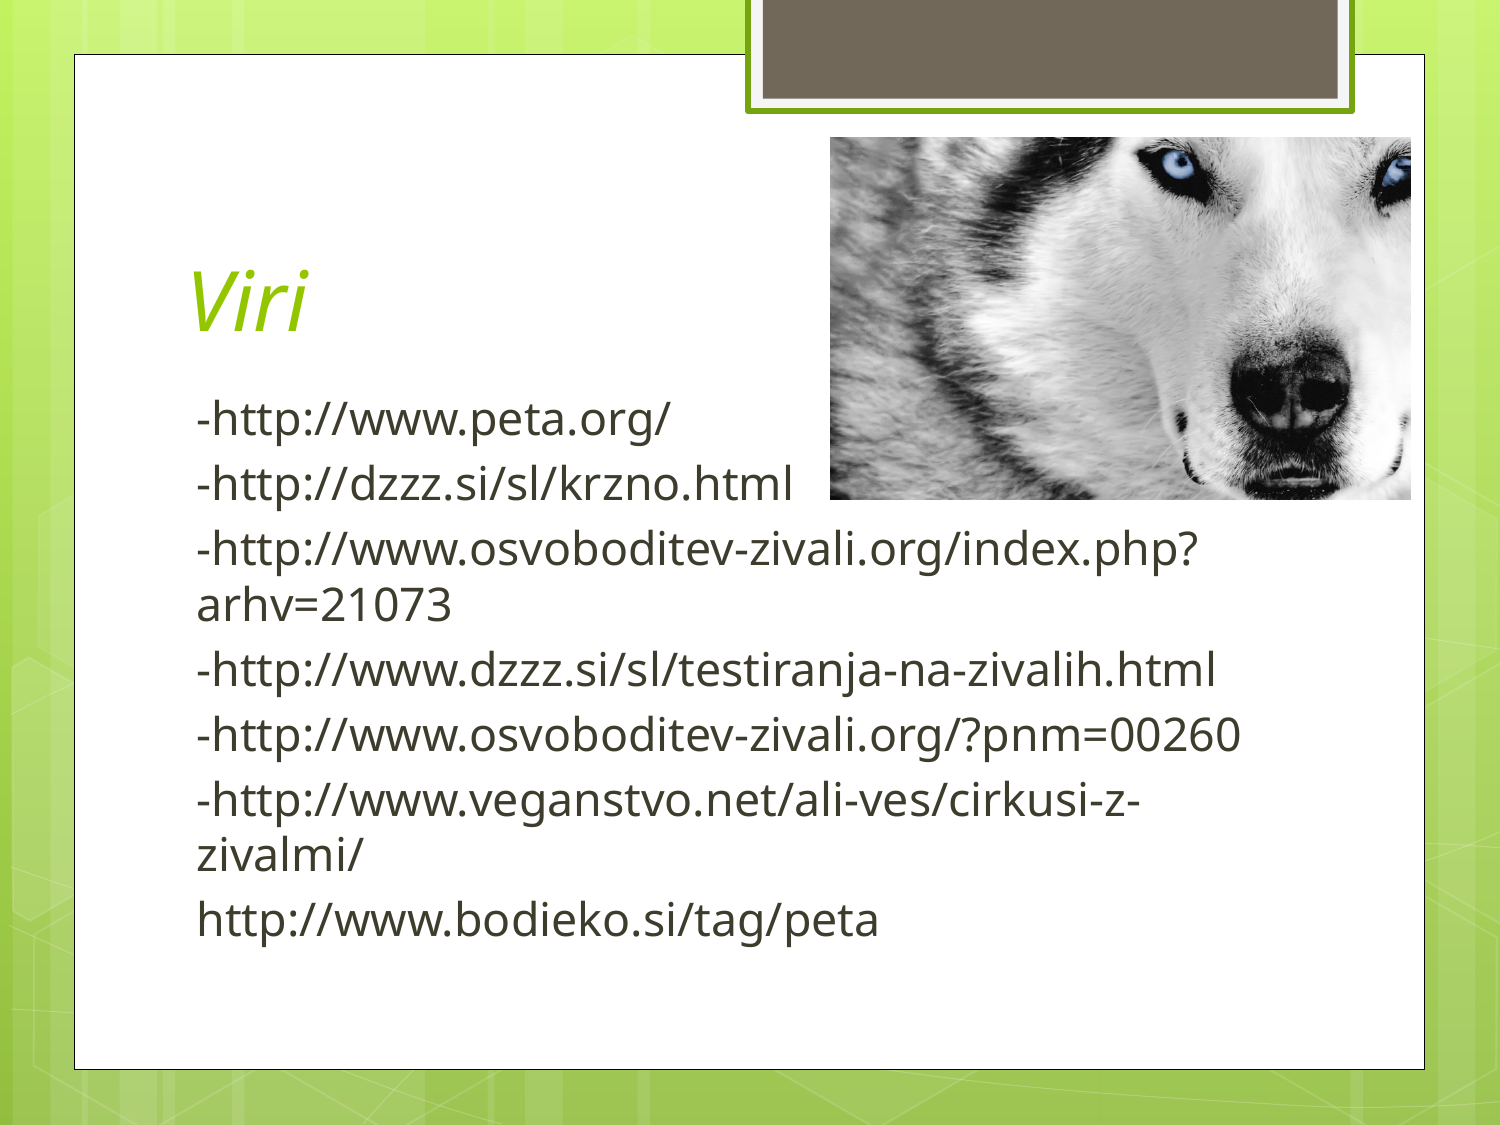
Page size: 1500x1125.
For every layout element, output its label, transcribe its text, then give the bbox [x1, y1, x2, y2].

title Viri [171, 168, 830, 356]
list -http://www.peta.org/ -http://dzzz.si/sl/krzno.html -http://www.osvoboditev-zivali.org/index.php?arhv=21073 -http://www.dzzz.si/sl/testiranja-na-zivalih.html -http://www.osvoboditev-zivali.org/?pnm=00260 -http://www.veganstvo.net/ali-ves/cirkusi-z-zivalmi/ http://www.bodieko.si/tag/peta [171, 381, 1283, 957]
picture [830, 137, 1411, 500]
